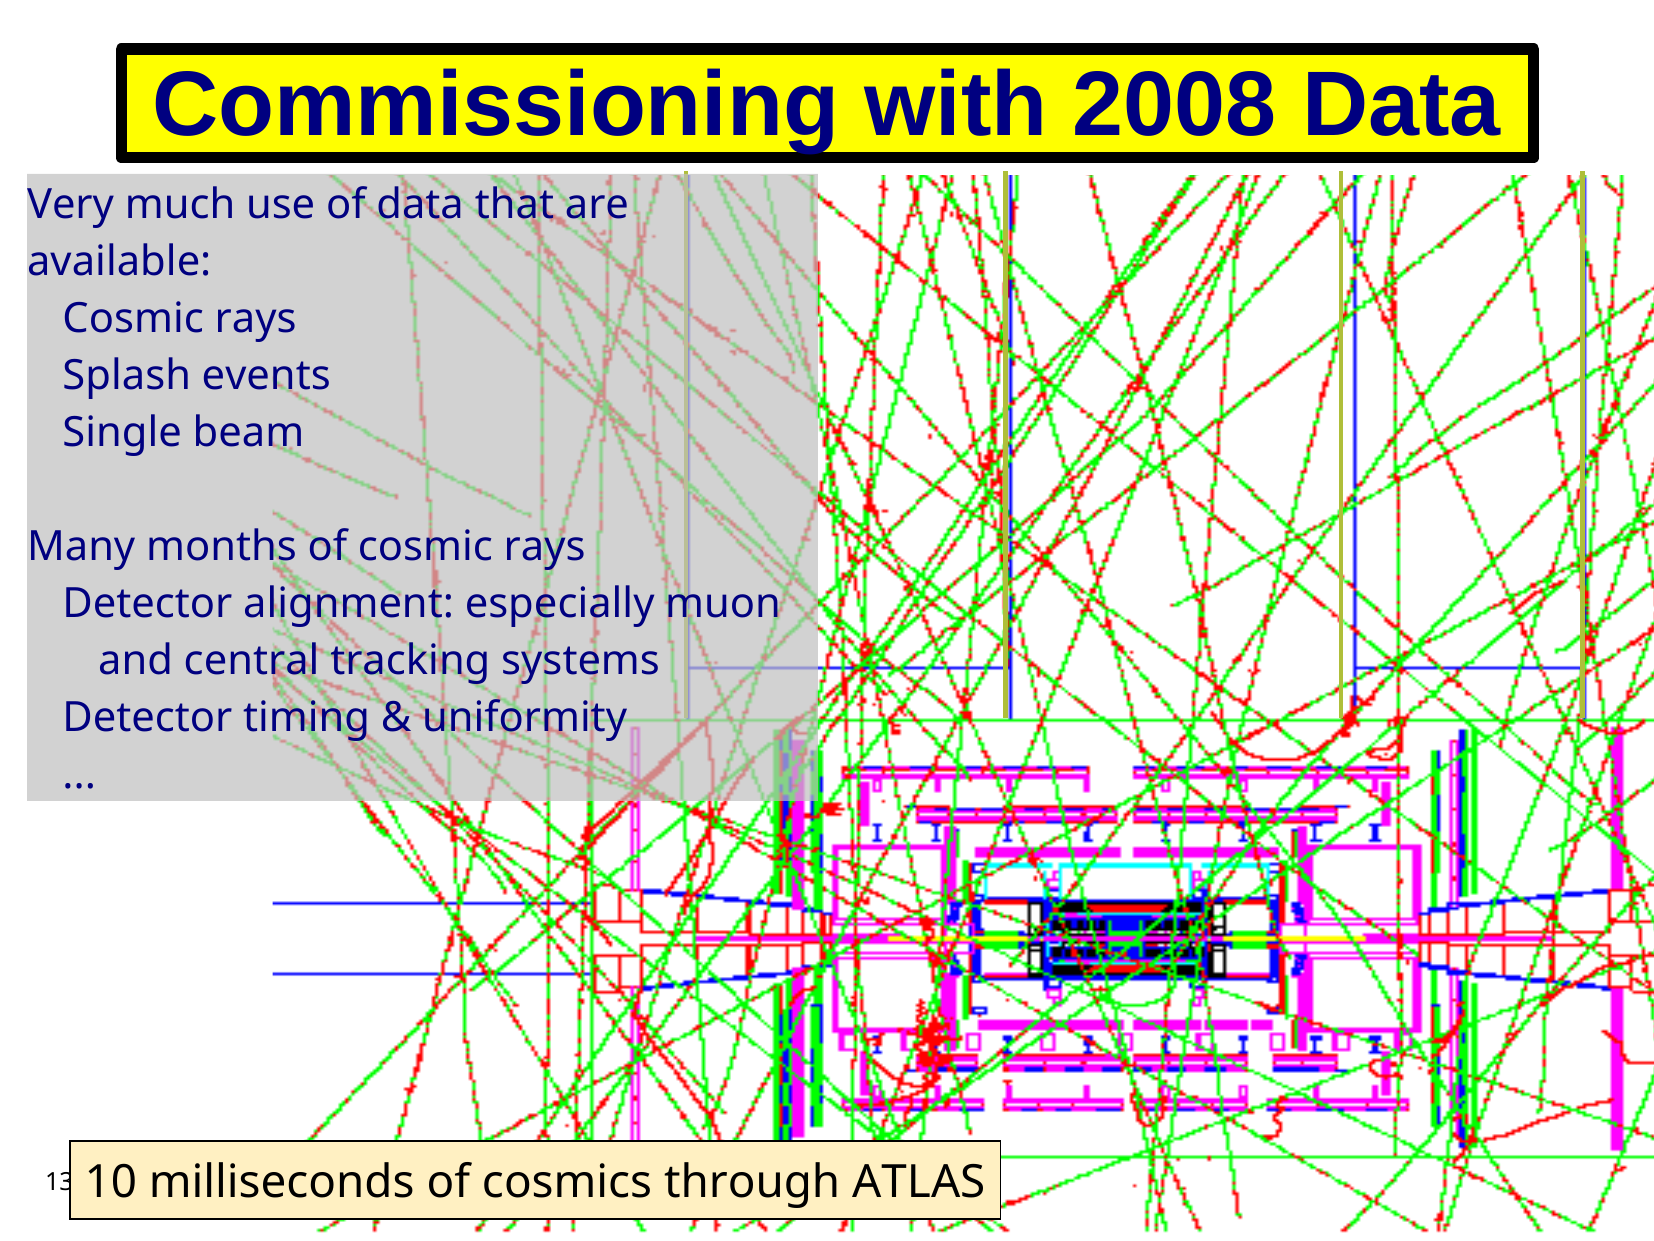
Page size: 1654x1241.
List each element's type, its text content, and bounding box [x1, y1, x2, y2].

text_box Very much use of data that are available: Cosmic rays Splash events Single beam Many months of cosmic rays Detector alignment: especially muon and central tracking systems Detector timing & uniformity ... [27, 173, 818, 660]
text_box 10 milliseconds of cosmics through ATLAS [69, 1141, 1001, 1220]
picture [272, 175, 1654, 1235]
title Commissioning with 2008 Data [121, 49, 1534, 158]
